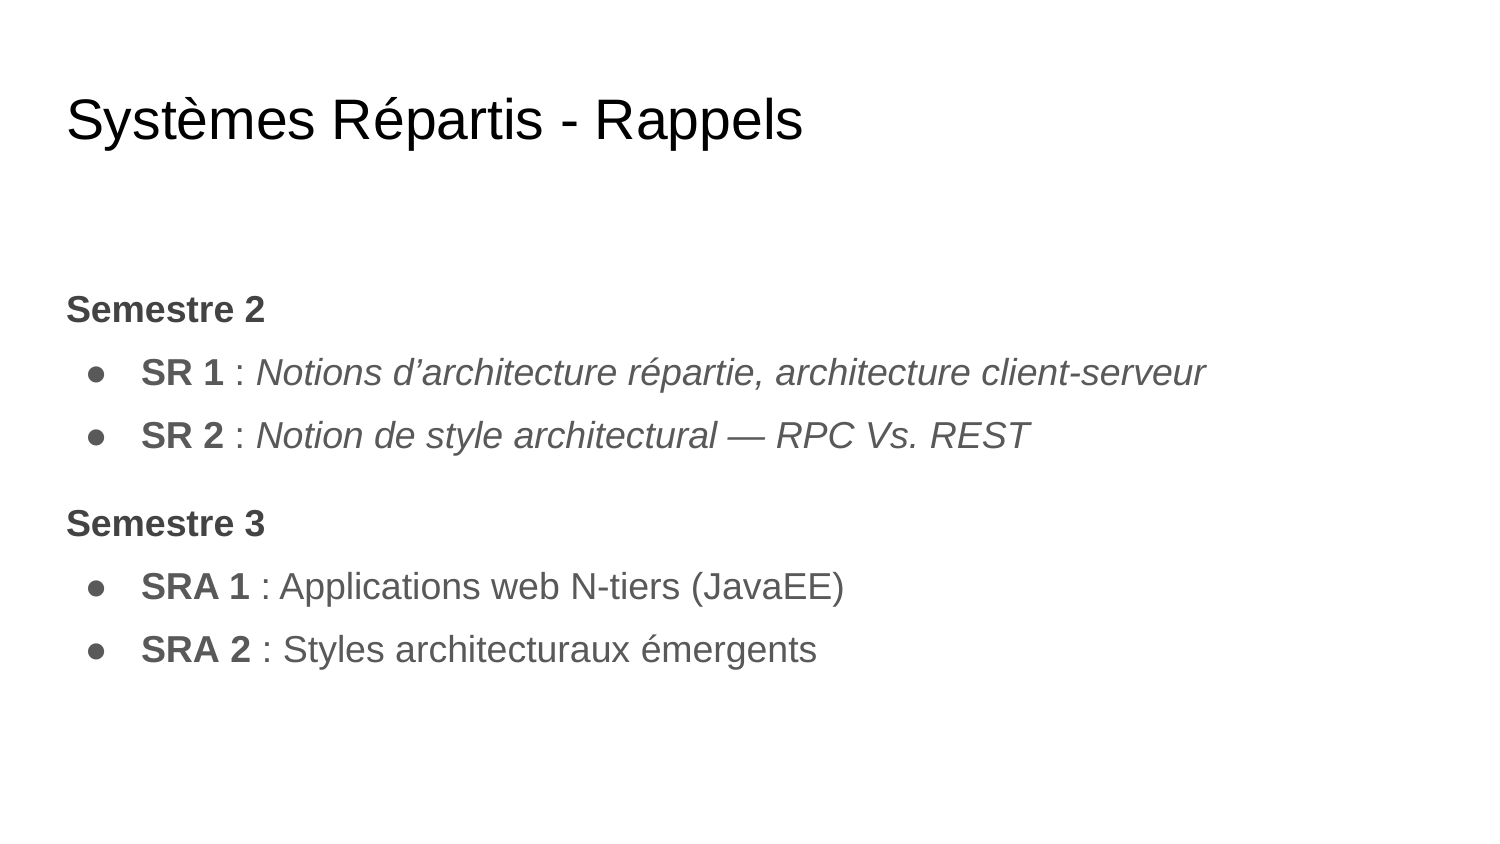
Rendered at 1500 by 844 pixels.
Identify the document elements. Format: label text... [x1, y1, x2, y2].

title Systèmes Répartis - Rappels [51, 72, 1449, 167]
list Semestre 2 SR 1 : Notions d’architecture répartie, architecture client-serveur SR 2 : Notion de style architectural — RPC Vs. REST Semestre 3 SRA 1 : Applications web N-tiers (JavaEE) SRA 2 : Styles architecturaux émergents [51, 189, 1449, 750]
